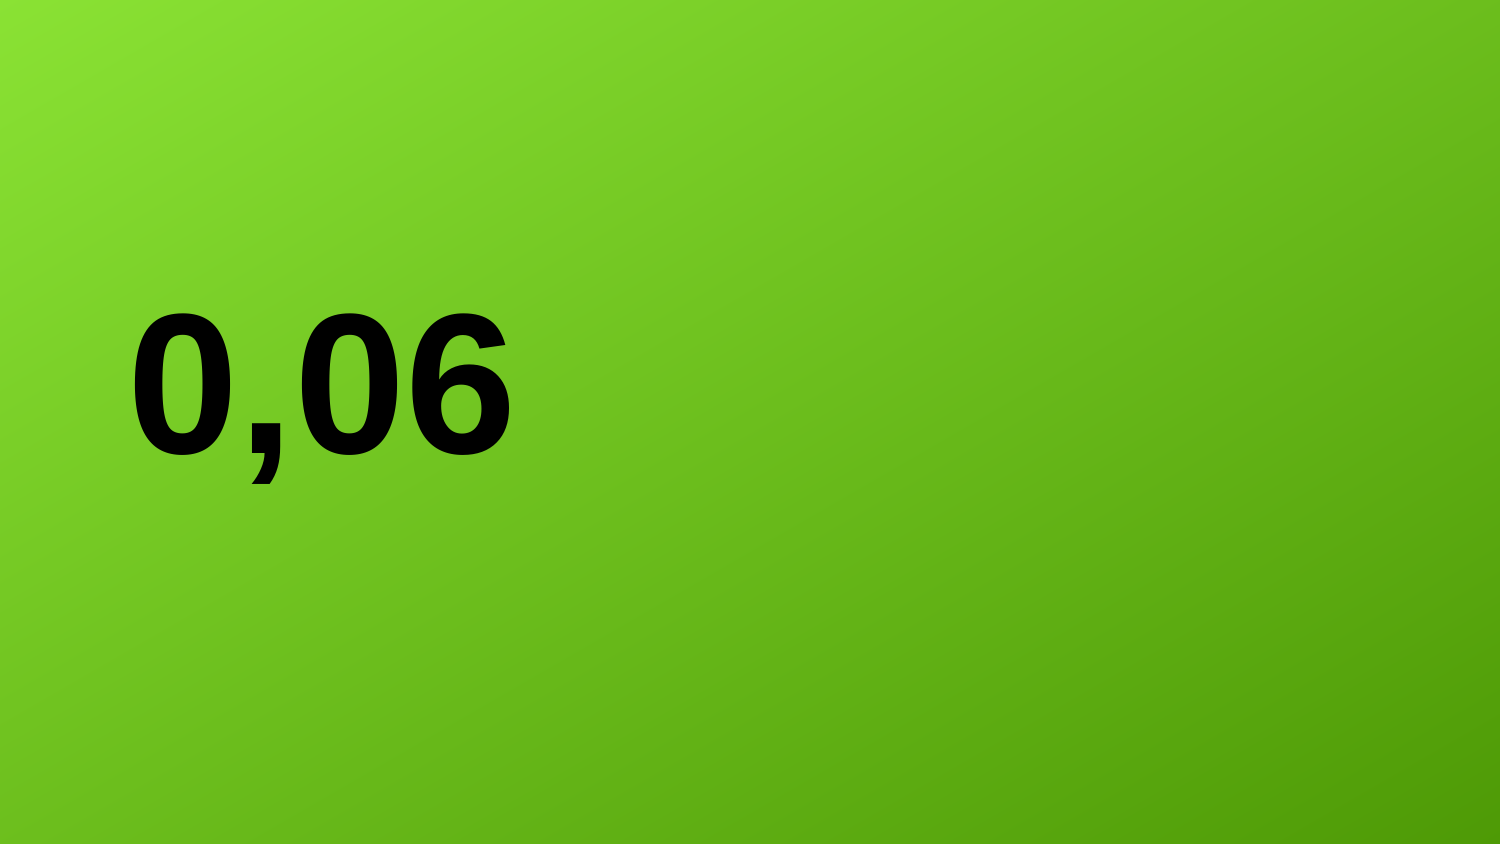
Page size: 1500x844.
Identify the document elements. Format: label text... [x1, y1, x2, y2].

title 0,06 [112, 318, 1388, 509]
